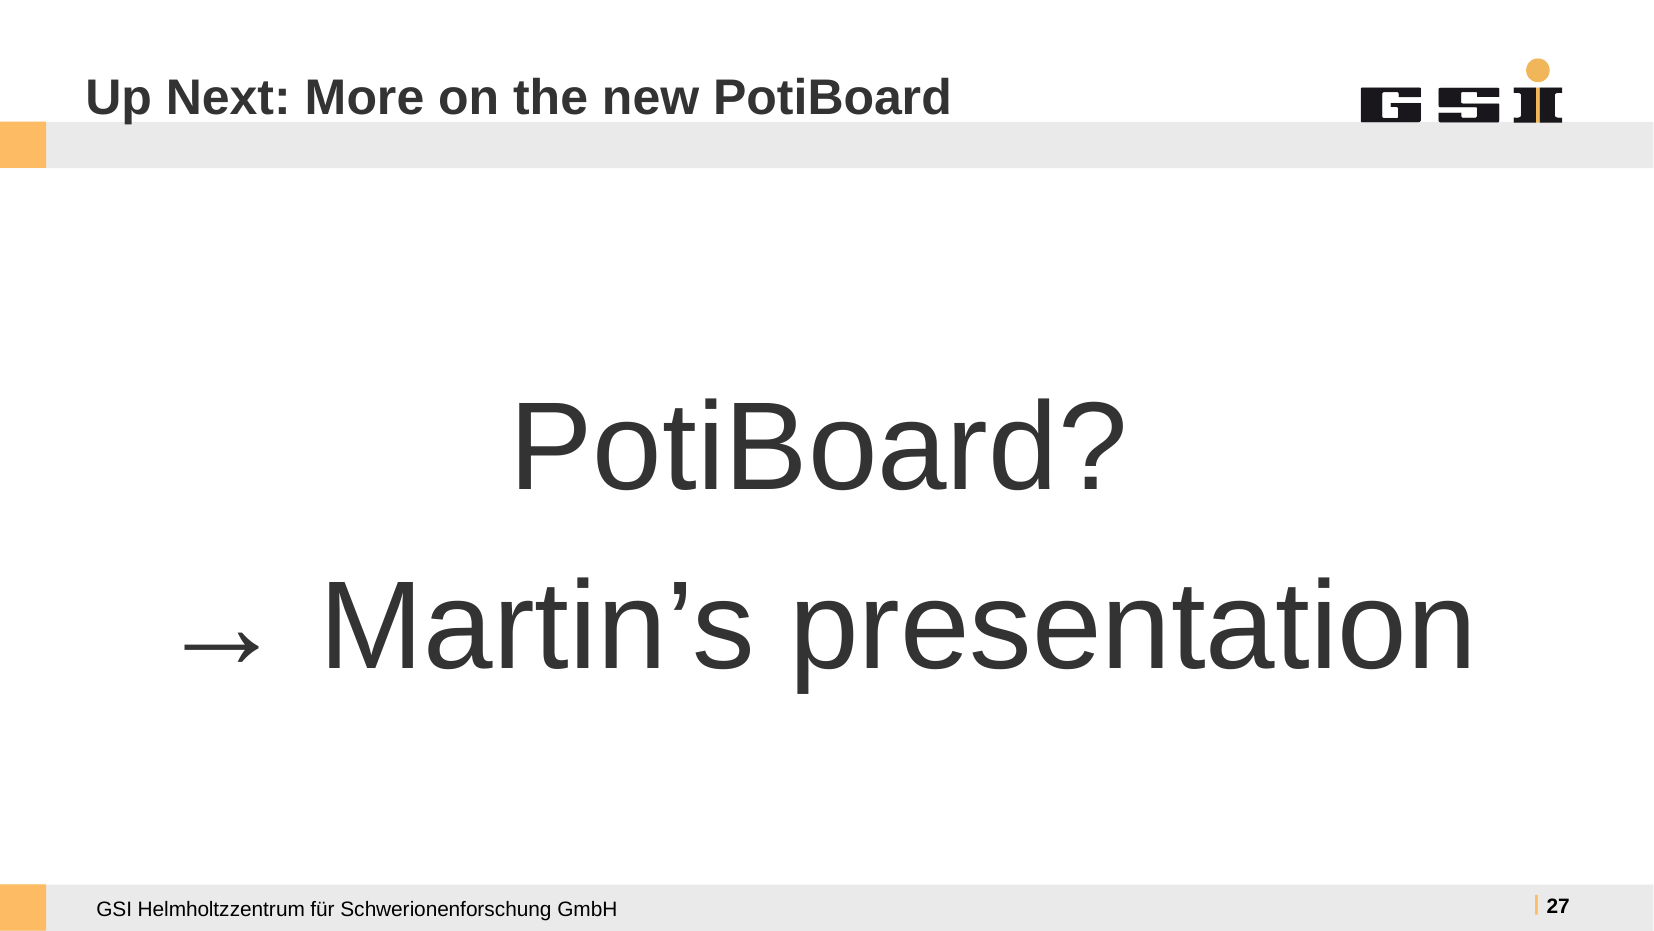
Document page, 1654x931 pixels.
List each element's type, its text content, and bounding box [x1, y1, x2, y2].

list PotiBoard? → Martin’s presentation [76, 196, 1562, 862]
title Up Next: More on the new PotiBoard [70, 55, 1081, 132]
picture [1359, 56, 1564, 125]
